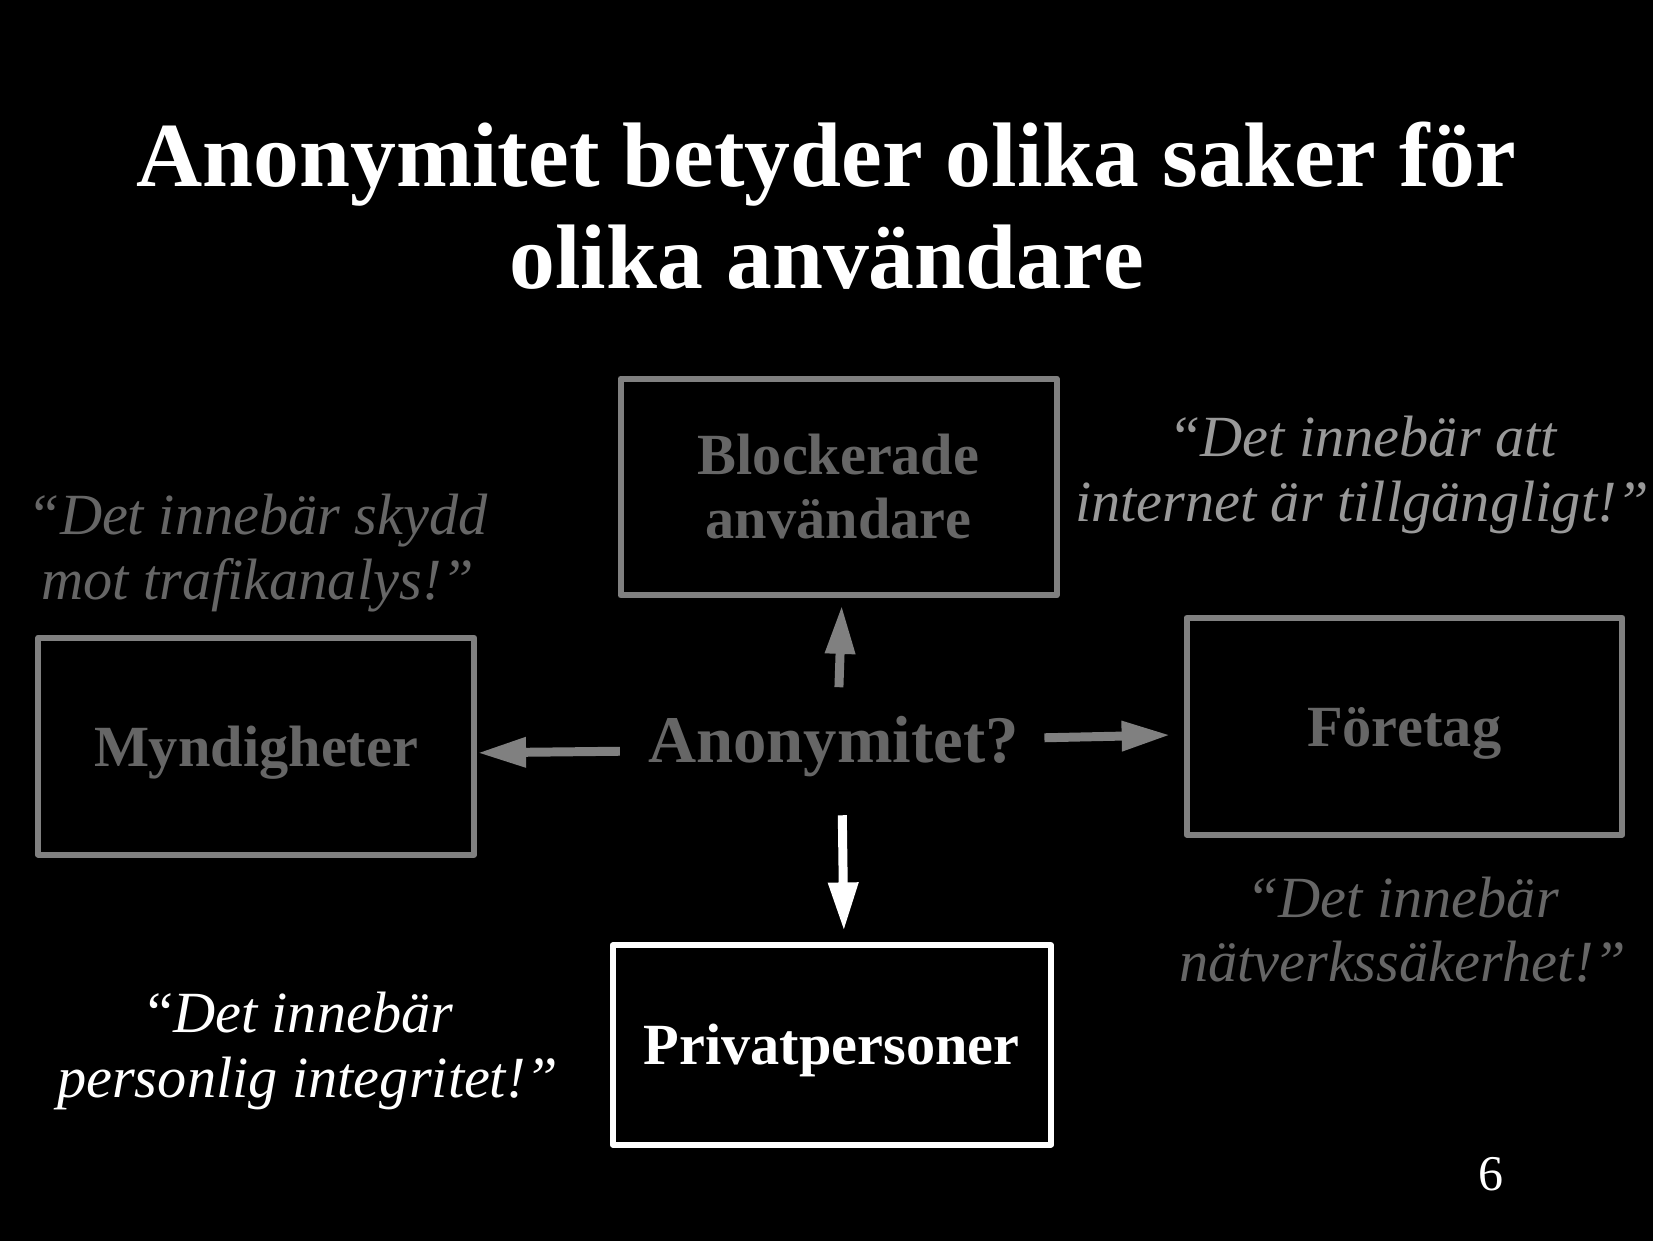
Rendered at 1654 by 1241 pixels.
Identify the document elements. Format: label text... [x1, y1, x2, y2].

text_box “Det innebär personlig integritet!” [57, 980, 585, 1110]
text_box Privatpersoner [612, 945, 1051, 1145]
text_box “Det innebär att internet är tillgängligt!” [1075, 404, 1650, 534]
text_box “Det innebär skydd mot trafikanalys!” [27, 482, 488, 624]
text_box “Det innebär nätverkssäkerhet!” [1179, 865, 1627, 995]
text_box Blockerade användare [620, 378, 1057, 596]
text_box Företag [1186, 617, 1623, 835]
text_box Myndigheter [38, 637, 475, 855]
text_box Anonymitet? [632, 668, 1036, 812]
title Anonymitet betyder olika saker för olika användare [121, 86, 1534, 327]
